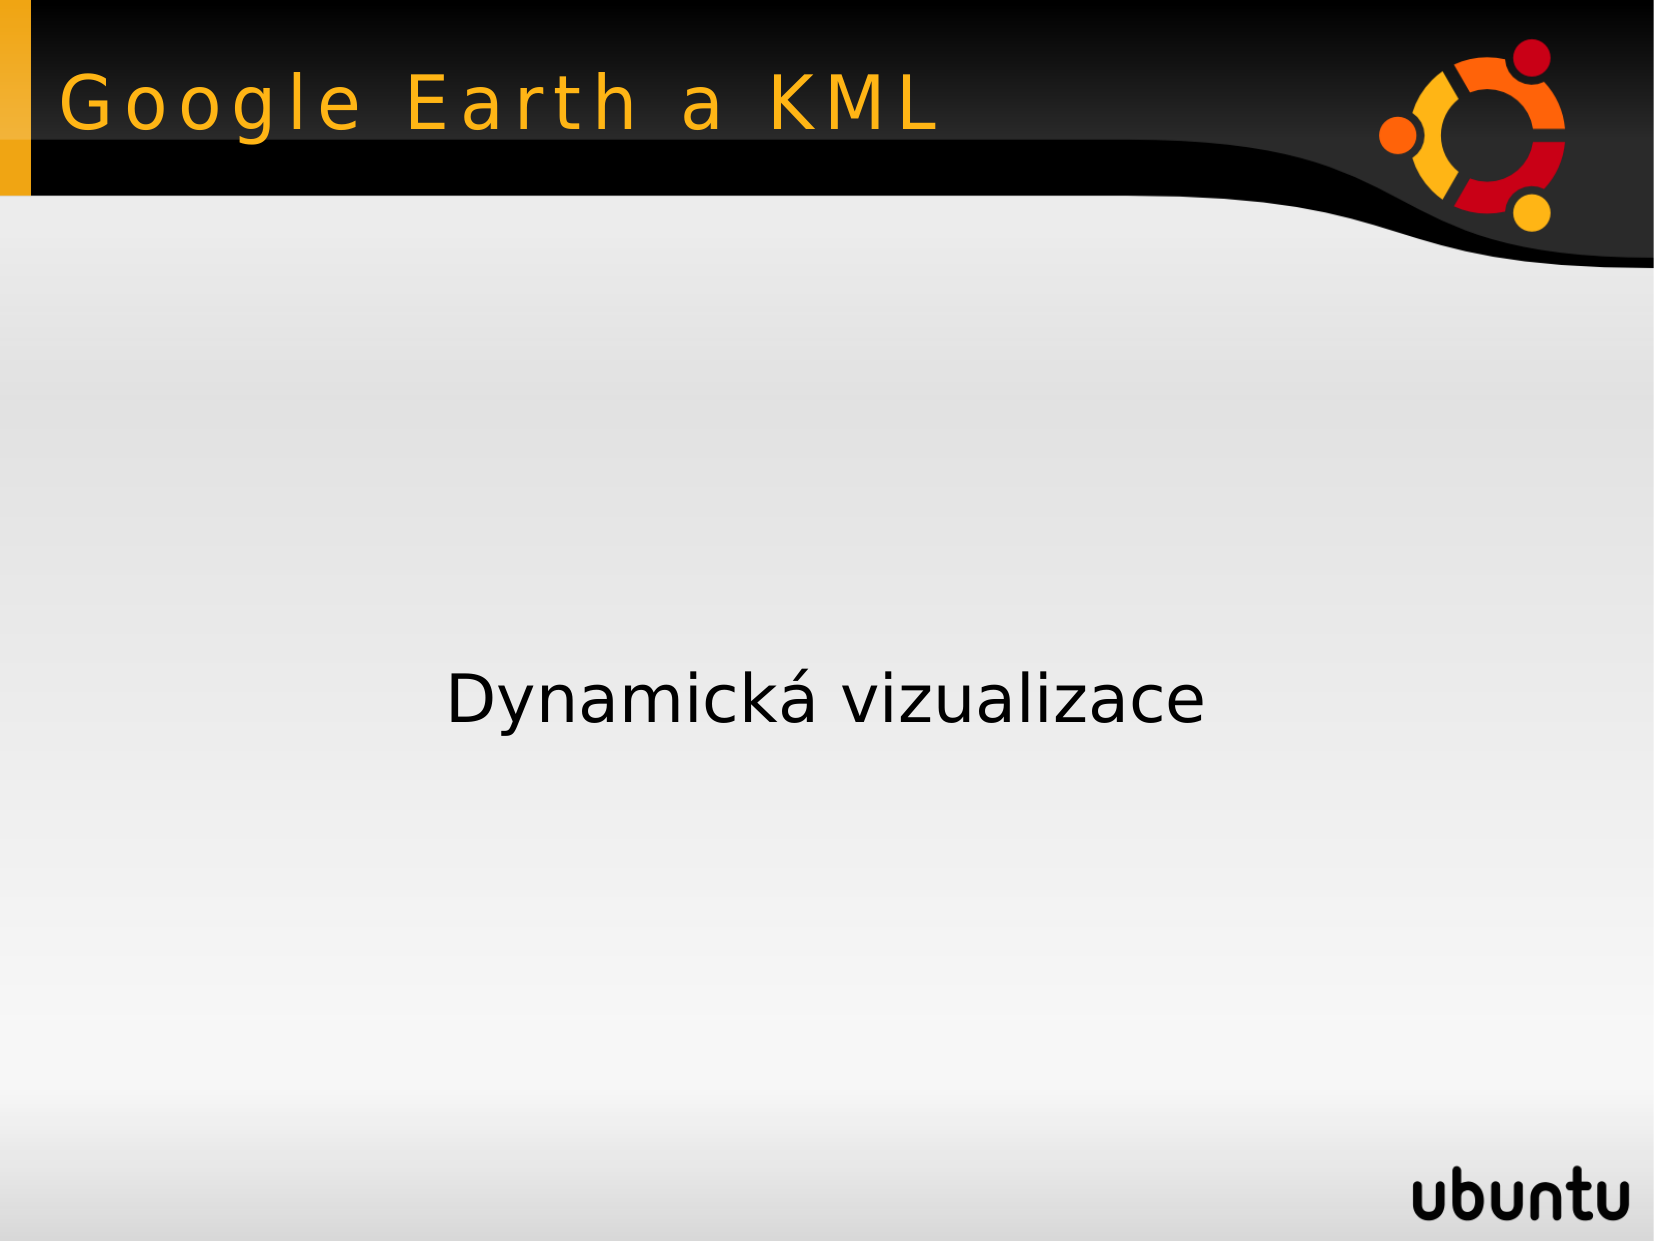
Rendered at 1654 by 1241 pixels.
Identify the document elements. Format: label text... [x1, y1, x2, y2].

picture [0, 0, 1654, 1241]
subtitle Dynamická vizualizace [82, 290, 1571, 1109]
title Google Earth a KML [59, 29, 1270, 178]
